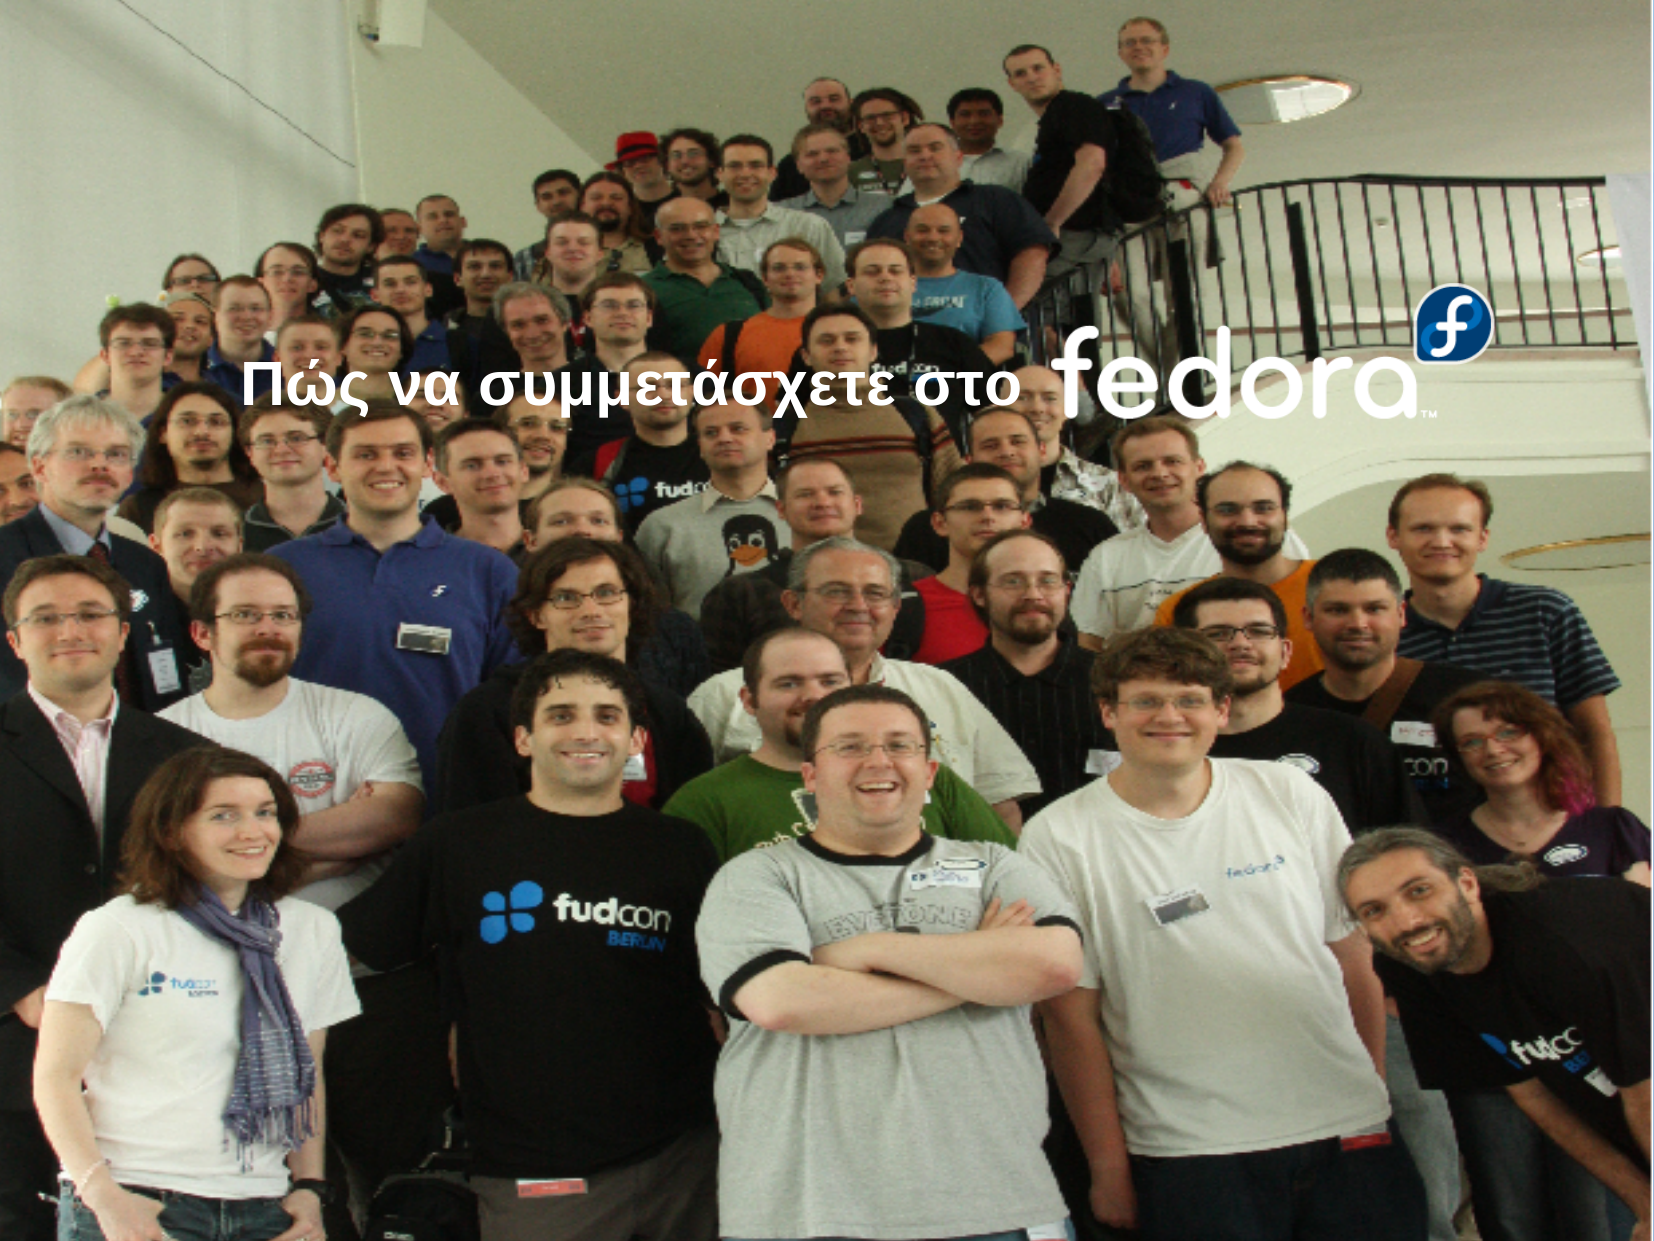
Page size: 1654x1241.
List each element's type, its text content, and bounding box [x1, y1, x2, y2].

picture [0, 0, 1654, 1241]
title Πώς να συμμετάσχετε στο [240, 280, 1366, 488]
